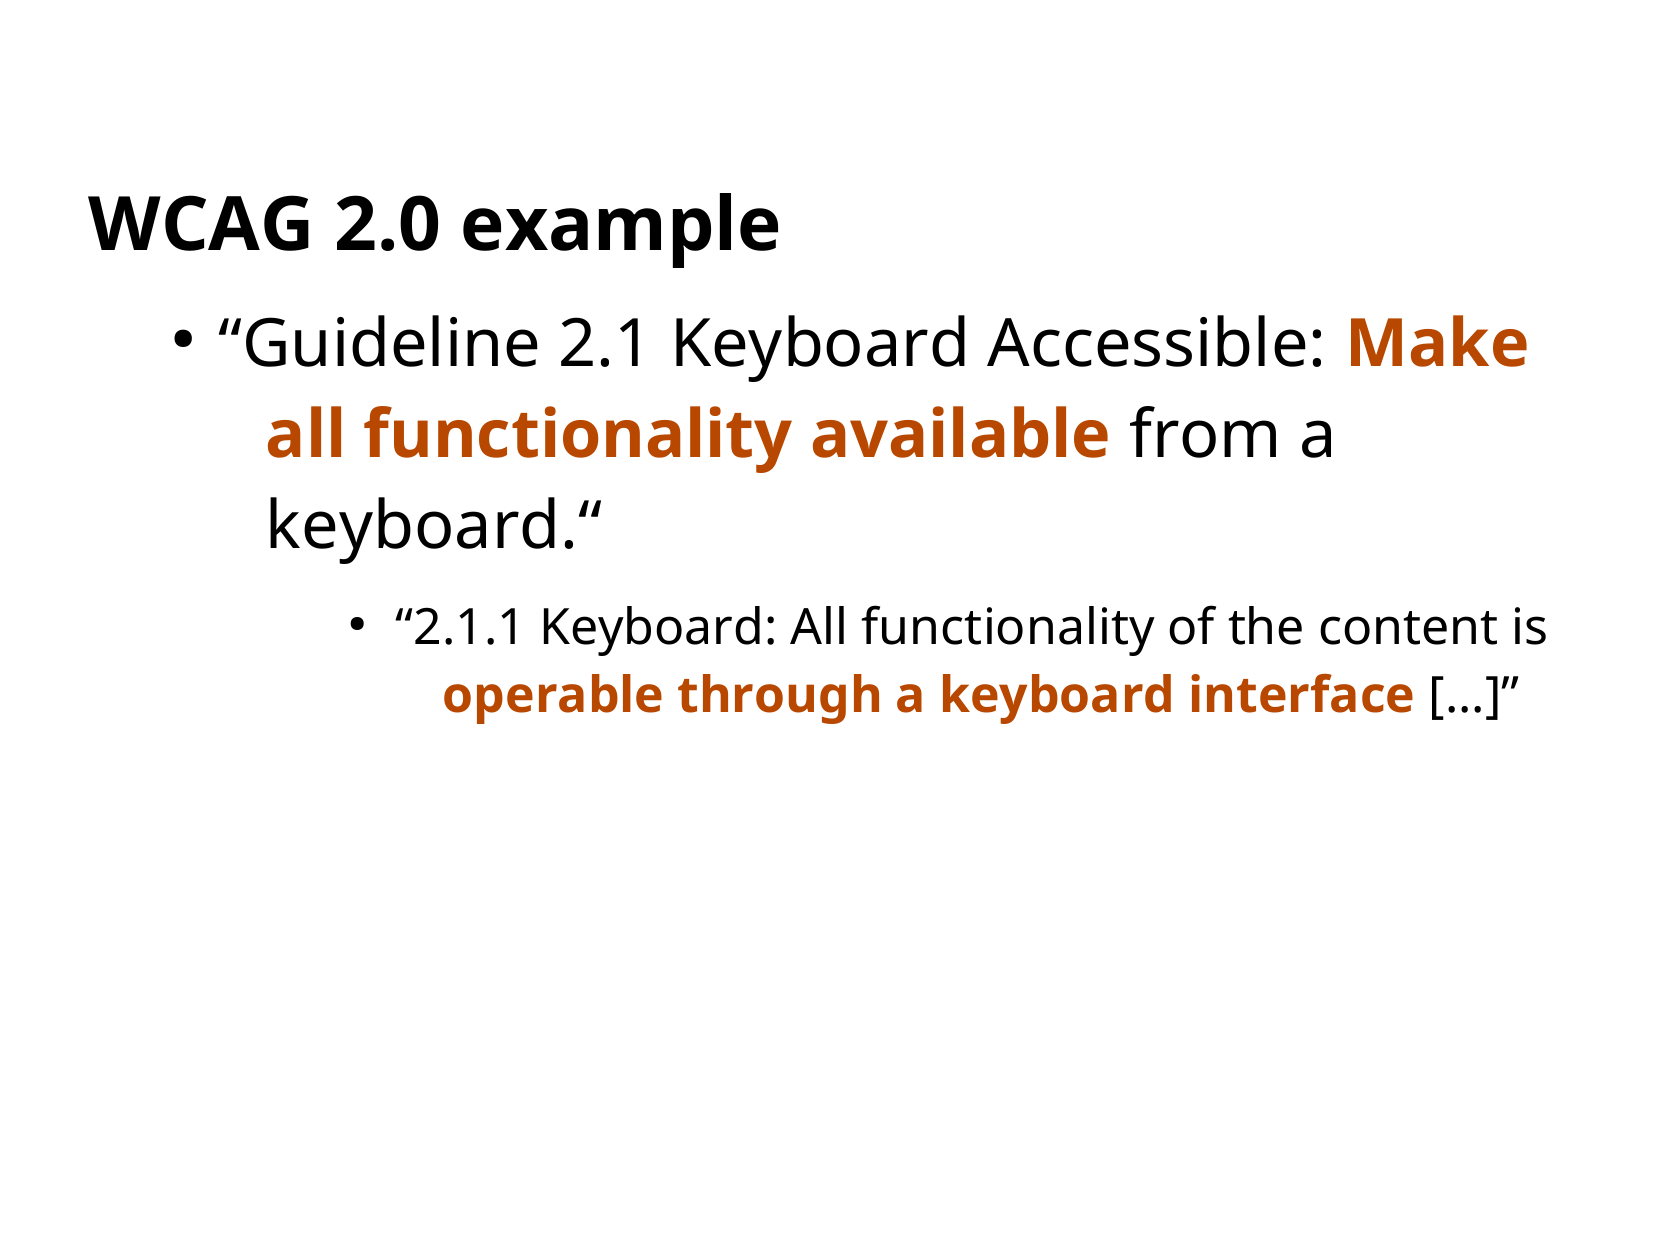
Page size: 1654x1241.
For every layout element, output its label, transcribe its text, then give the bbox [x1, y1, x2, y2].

list “Guideline 2.1 Keyboard Accessible: Make all functionality available from a keyboard.“ “2.1.1 Keyboard: All functionality of the content is operable through a keyboard interface [...]” [88, 295, 1565, 1137]
title WCAG 2.0 example [88, 176, 1565, 267]
